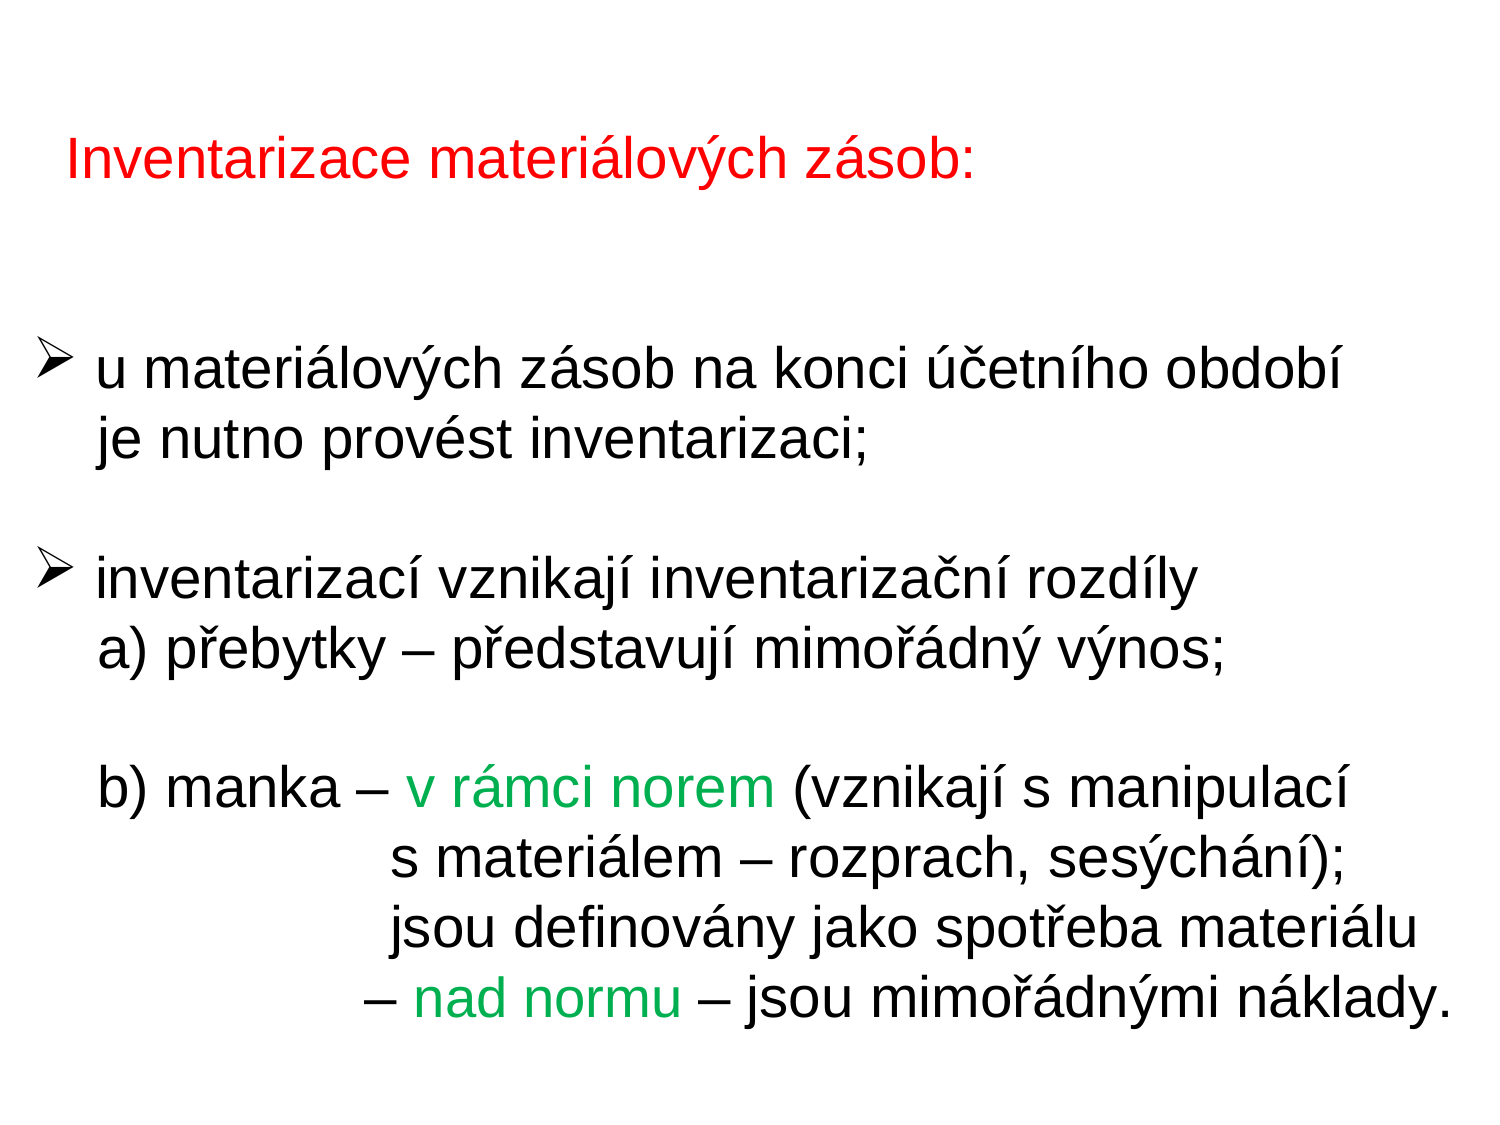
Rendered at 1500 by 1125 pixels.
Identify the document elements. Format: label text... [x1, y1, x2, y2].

text_box Inventarizace materiálových zásob: u materiálových zásob na konci účetního období je nutno provést inventarizaci; inventarizací vznikají inventarizační rozdíly a) přebytky – představují mimořádný výnos; b) manka – v rámci norem (vznikají s manipulací s materiálem – rozprach, sesýchání); jsou definovány jako spotřeba materiálu – nad normu – jsou mimořádnými náklady. [17, 42, 1477, 1108]
